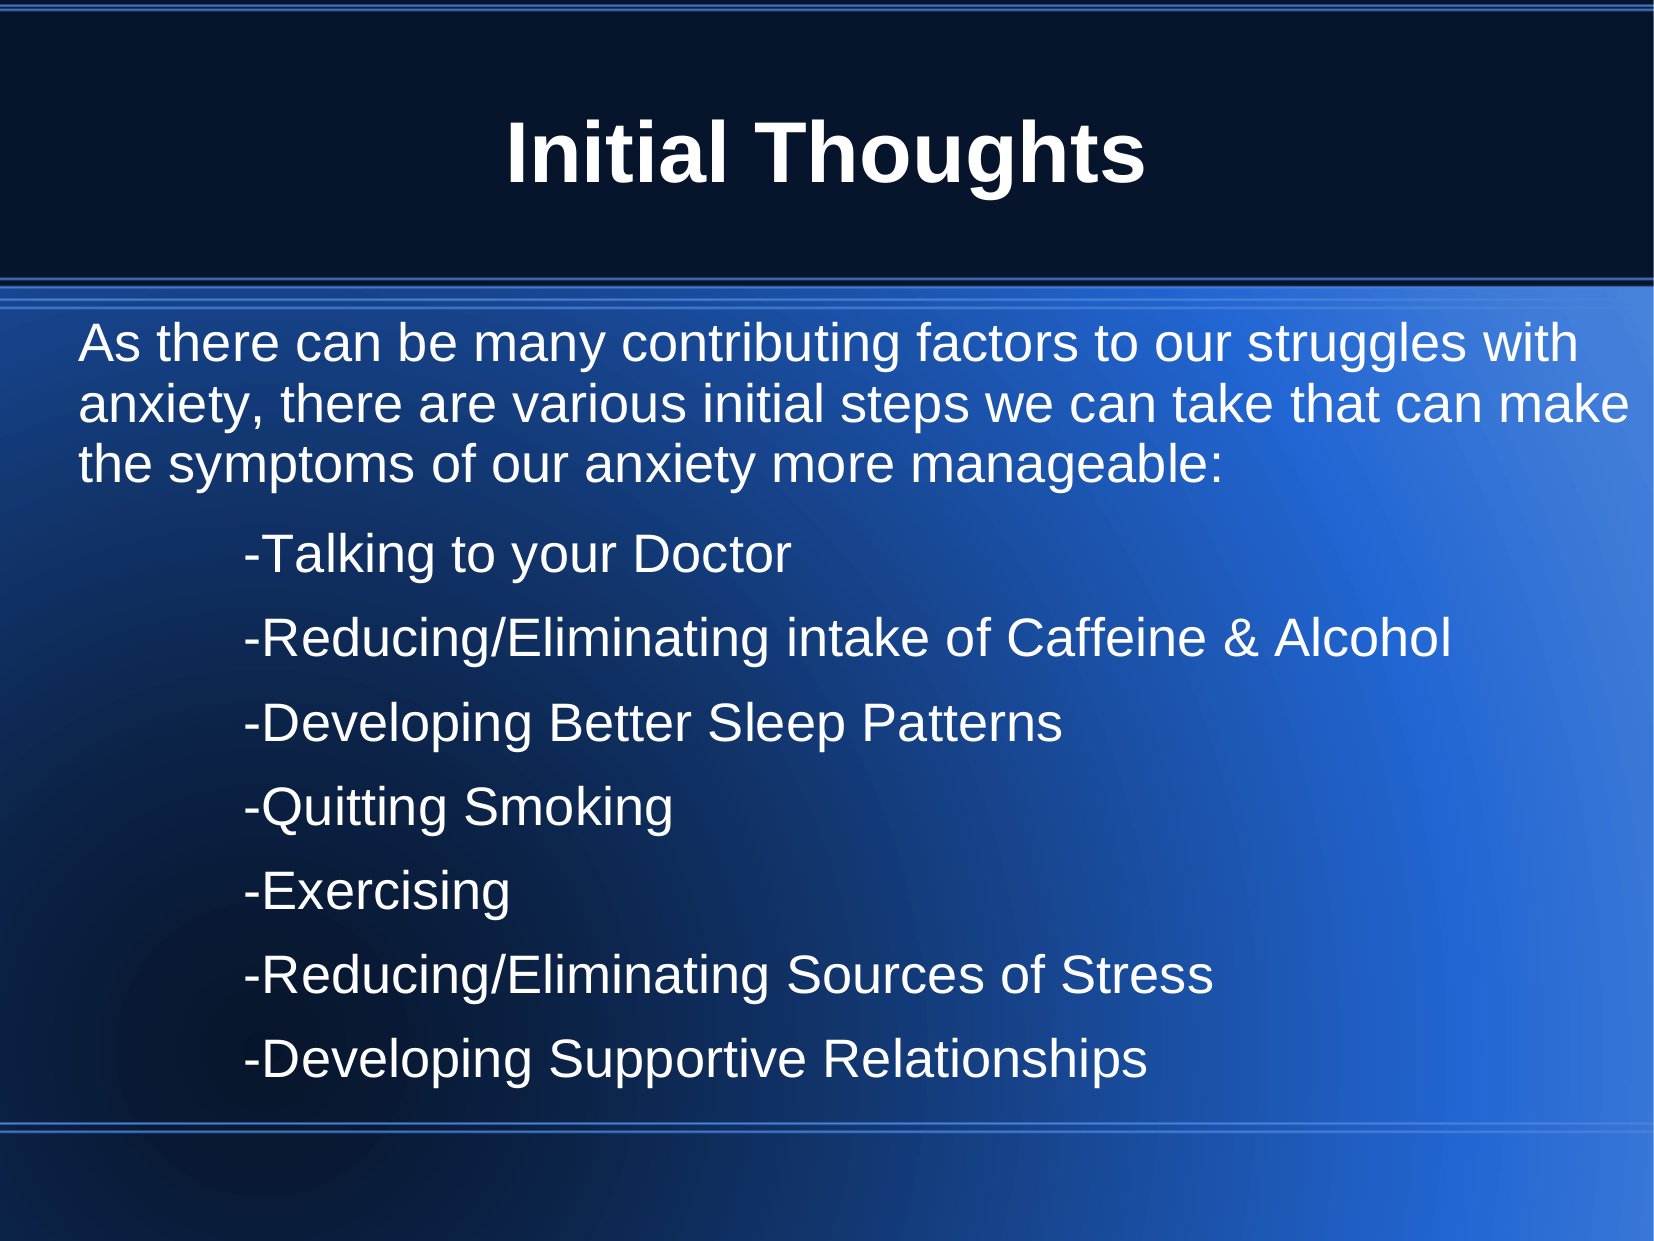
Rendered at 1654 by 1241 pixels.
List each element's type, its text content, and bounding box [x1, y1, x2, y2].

list As there can be many contributing factors to our struggles with anxiety, there are various initial steps we can take that can make the symptoms of our anxiety more manageable: -Talking to your Doctor -Reducing/Eliminating intake of Caffeine & Alcohol -Developing Better Sleep Patterns -Quitting Smoking -Exercising -Reducing/Eliminating Sources of Stress -Developing Supportive Relationships [7, 312, 1654, 1241]
picture [0, 0, 1654, 1241]
title Initial Thoughts [82, 49, 1571, 257]
